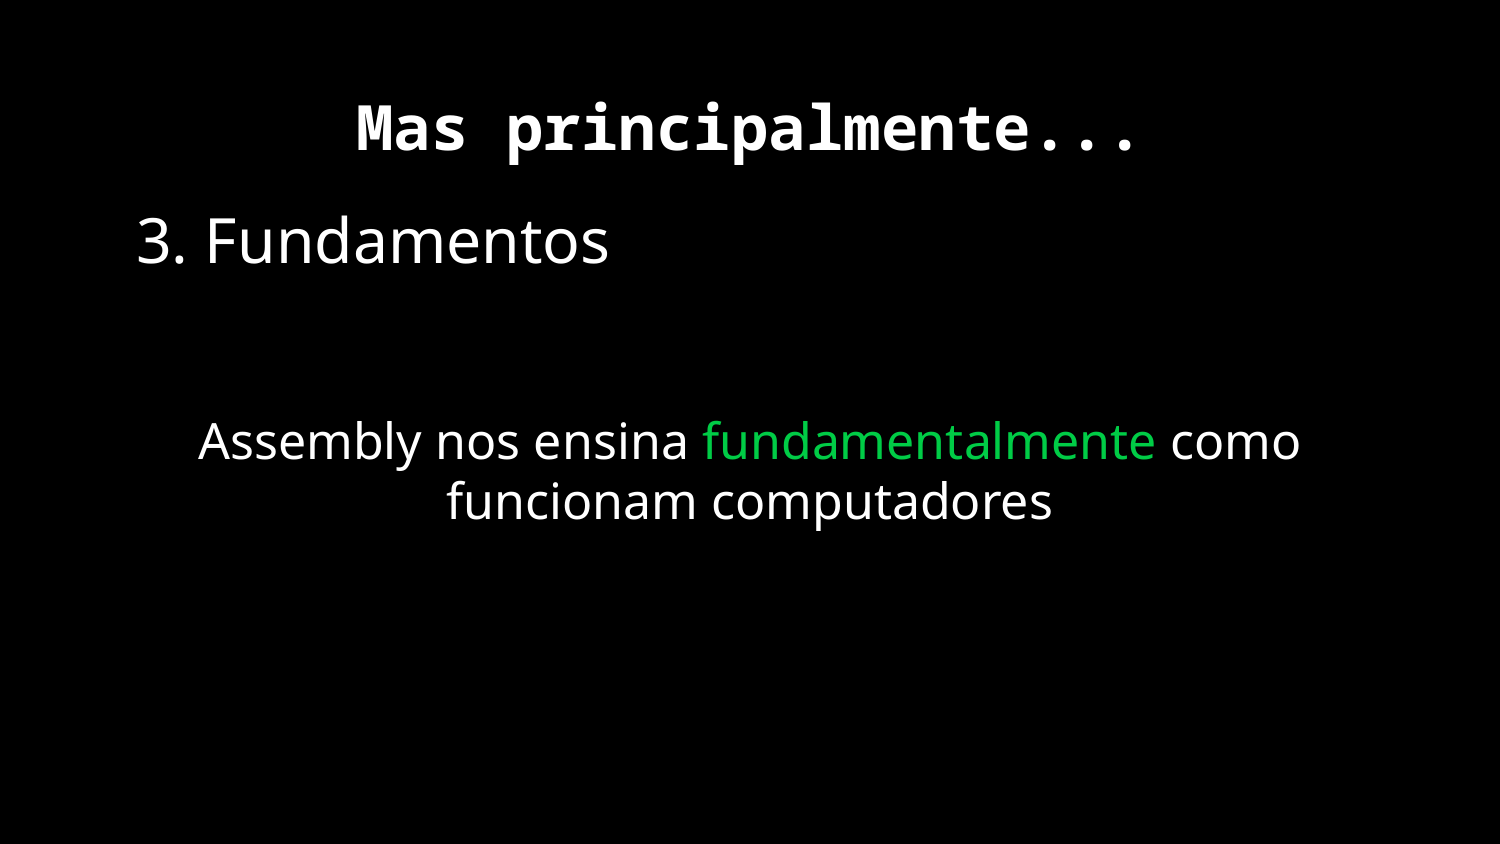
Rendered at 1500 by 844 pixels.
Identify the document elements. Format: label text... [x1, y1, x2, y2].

title Mas principalmente... [170, 72, 1330, 167]
title 3. Fundamentos [121, 185, 1280, 280]
title Assembly nos ensina fundamentalmente como funcionam computadores [170, 394, 1330, 489]
